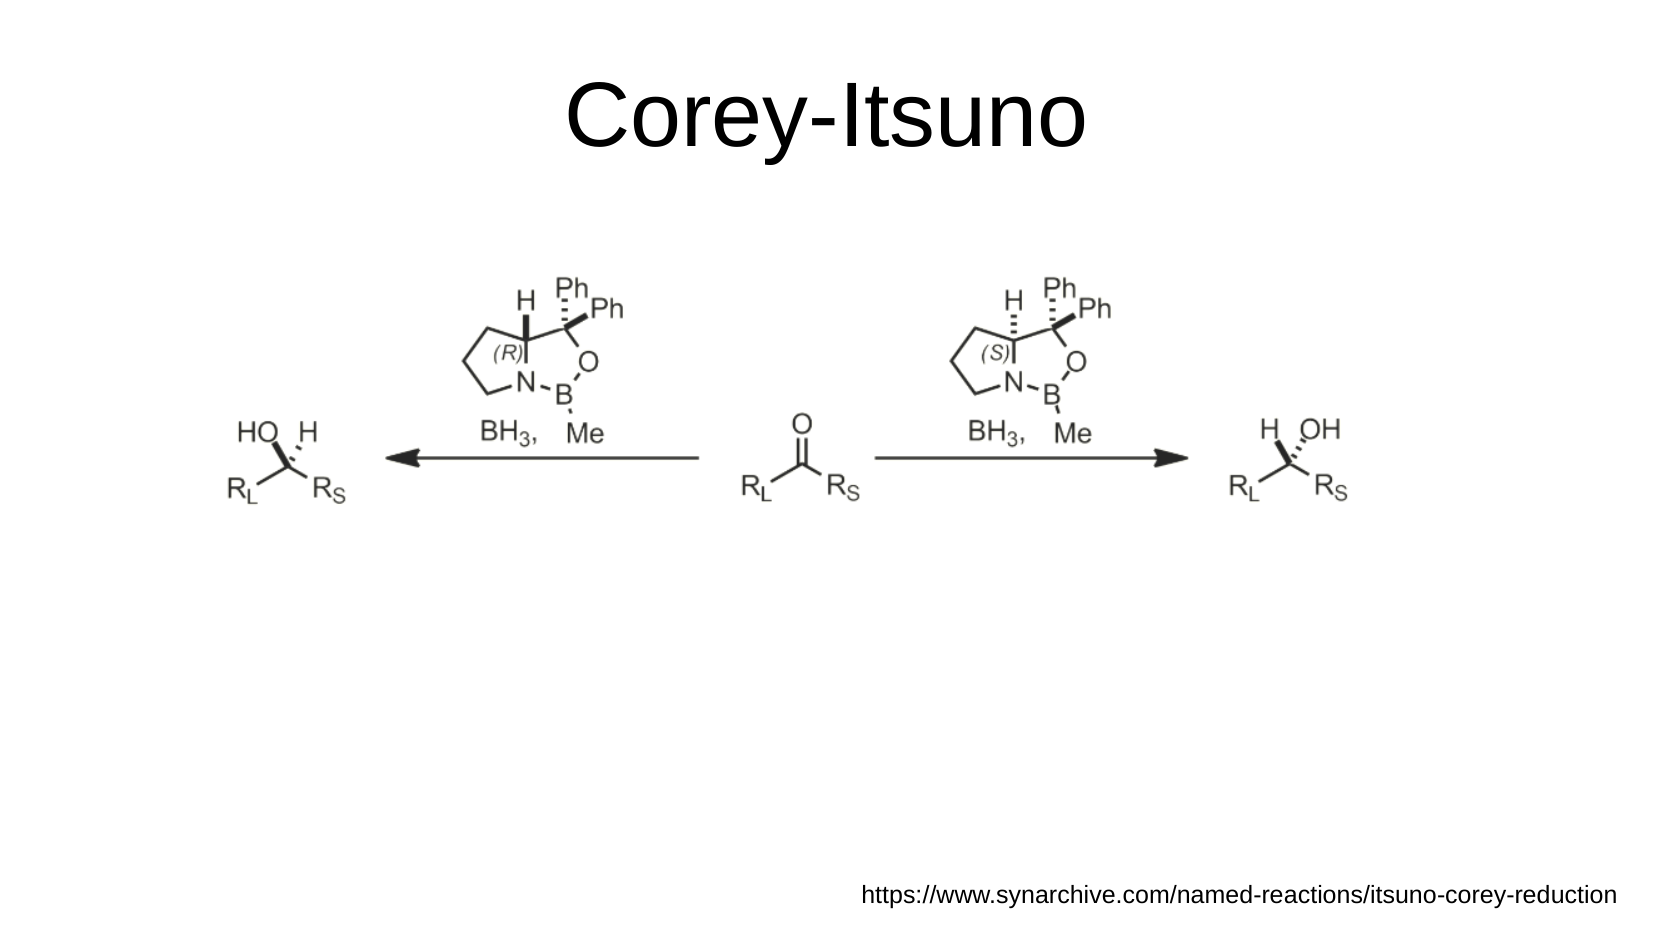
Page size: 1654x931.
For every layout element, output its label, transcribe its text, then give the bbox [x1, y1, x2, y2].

title Corey-Itsuno [82, 37, 1571, 193]
picture [224, 247, 1396, 544]
text_box https://www.synarchive.com/named-reactions/itsuno-corey-reduction [846, 873, 1654, 931]
